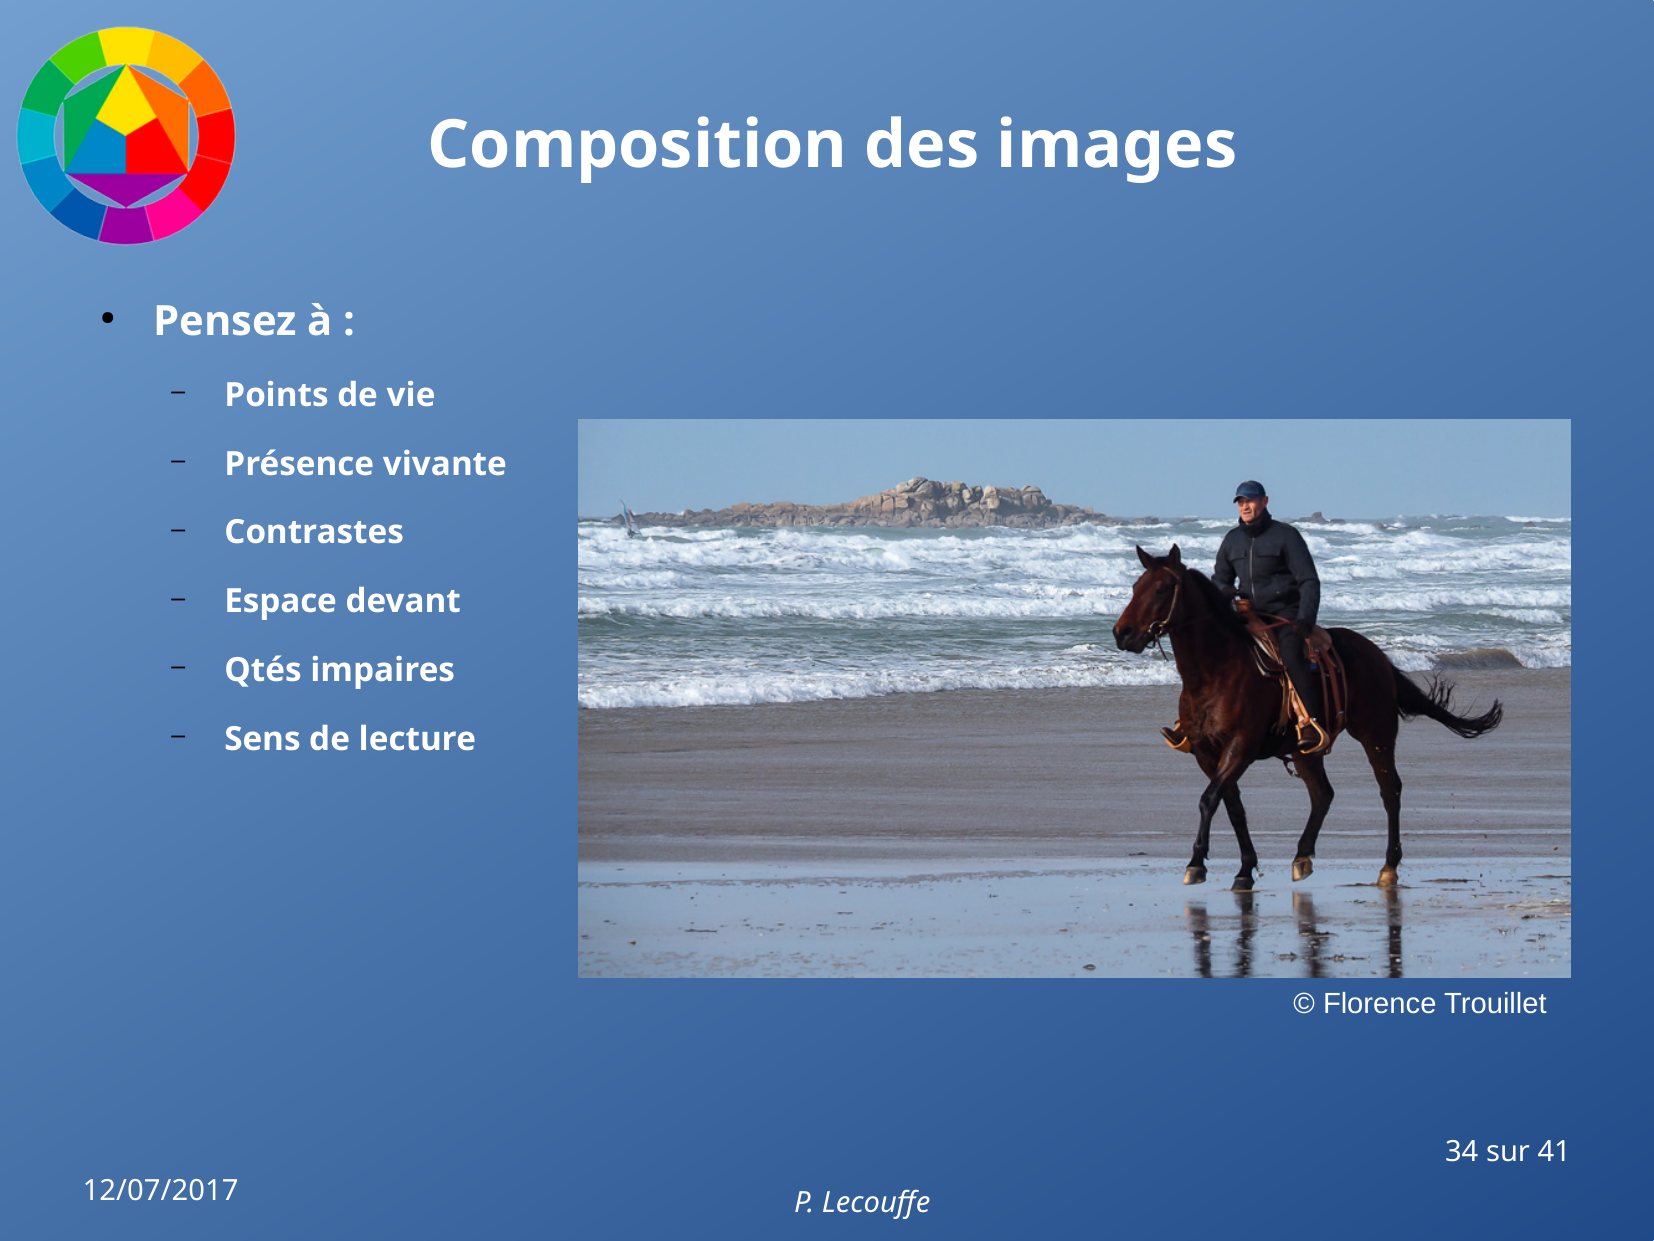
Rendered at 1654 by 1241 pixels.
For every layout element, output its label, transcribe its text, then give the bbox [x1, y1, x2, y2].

picture [578, 419, 1571, 979]
text_box © Florence Trouillet [1270, 979, 1571, 1028]
list Pensez à : Points de vie Présence vivante Contrastes Espace devant Qtés impaires Sens de lecture [82, 290, 1571, 1058]
picture [6, 22, 249, 252]
title Composition des images [236, 58, 1430, 225]
